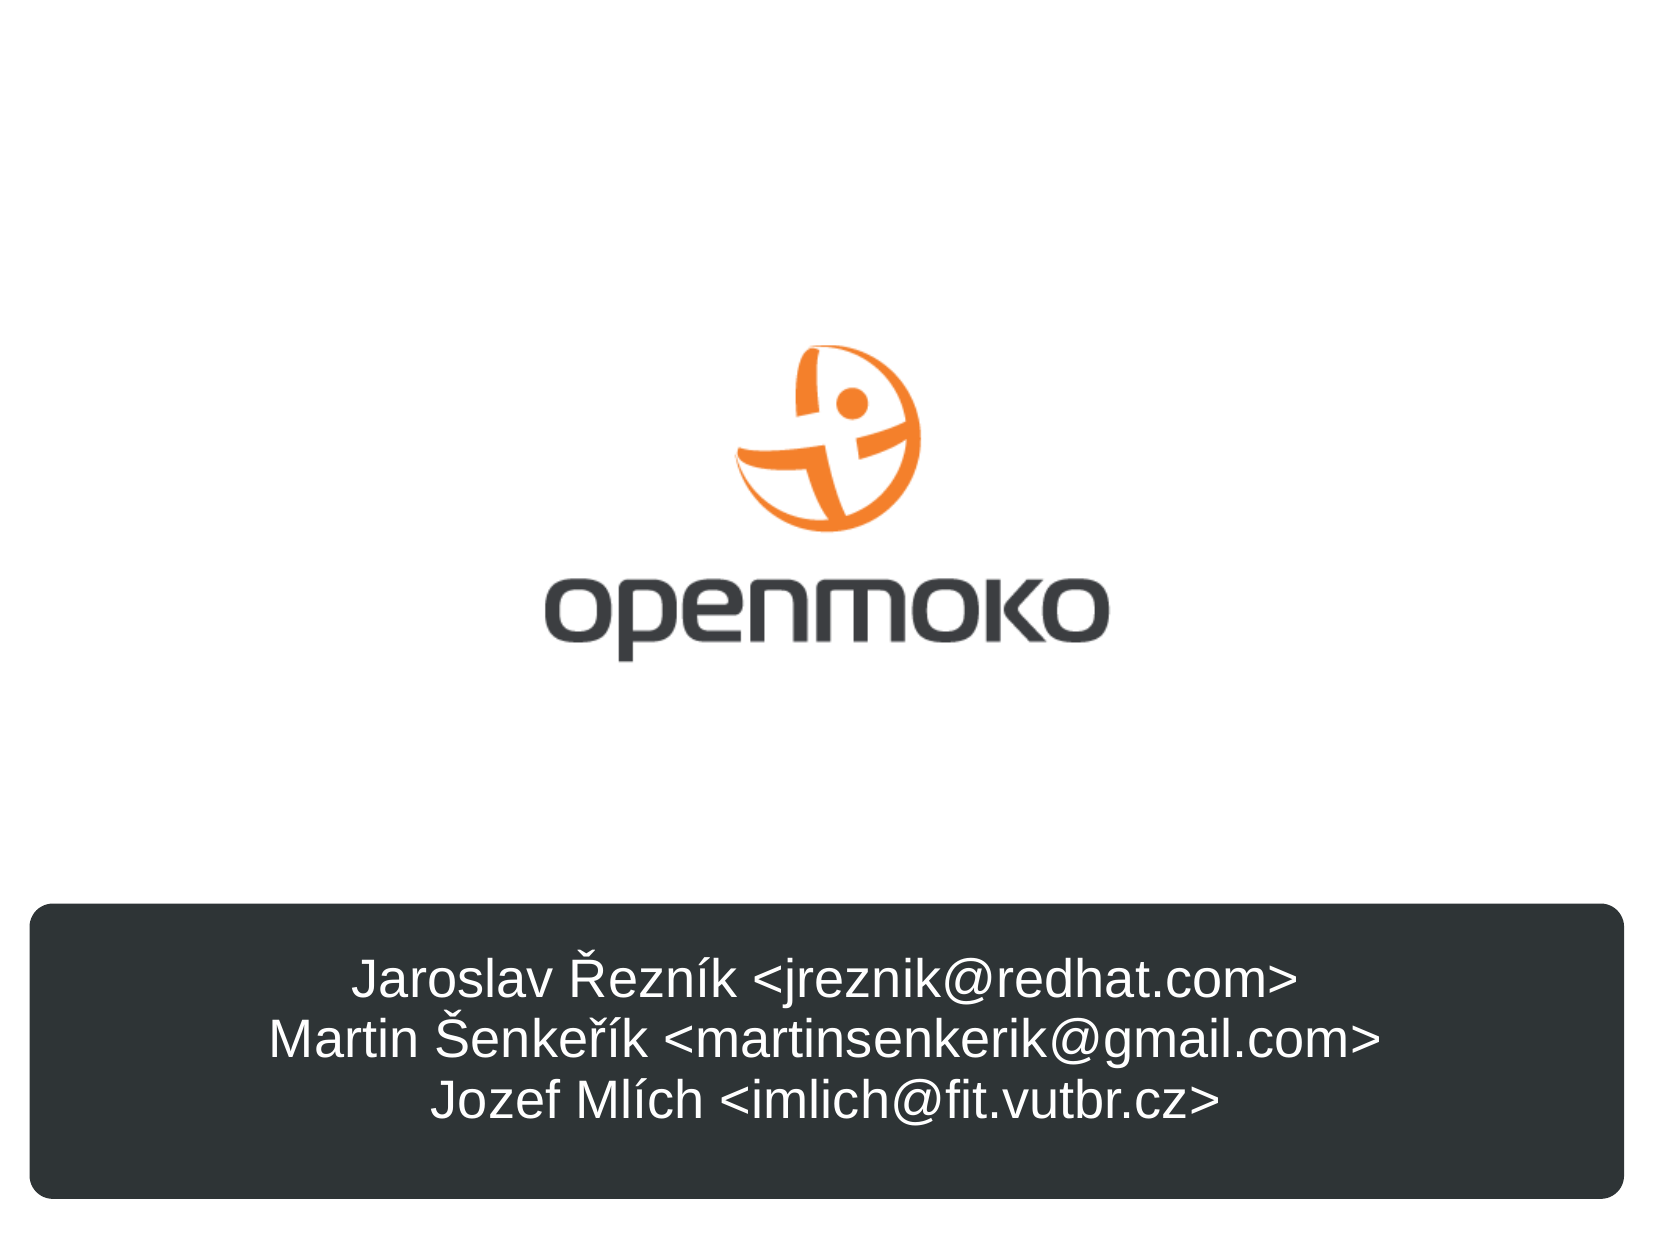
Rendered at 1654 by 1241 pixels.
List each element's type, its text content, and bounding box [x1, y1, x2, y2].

picture [533, 330, 1120, 674]
text_box [29, 903, 1625, 1199]
text_box Jaroslav Řezník <jreznik@redhat.com> Martin Šenkeřík <martinsenkerik@gmail.com> Jozef Mlích <imlich@fit.vutbr.cz> [254, 940, 1400, 1138]
